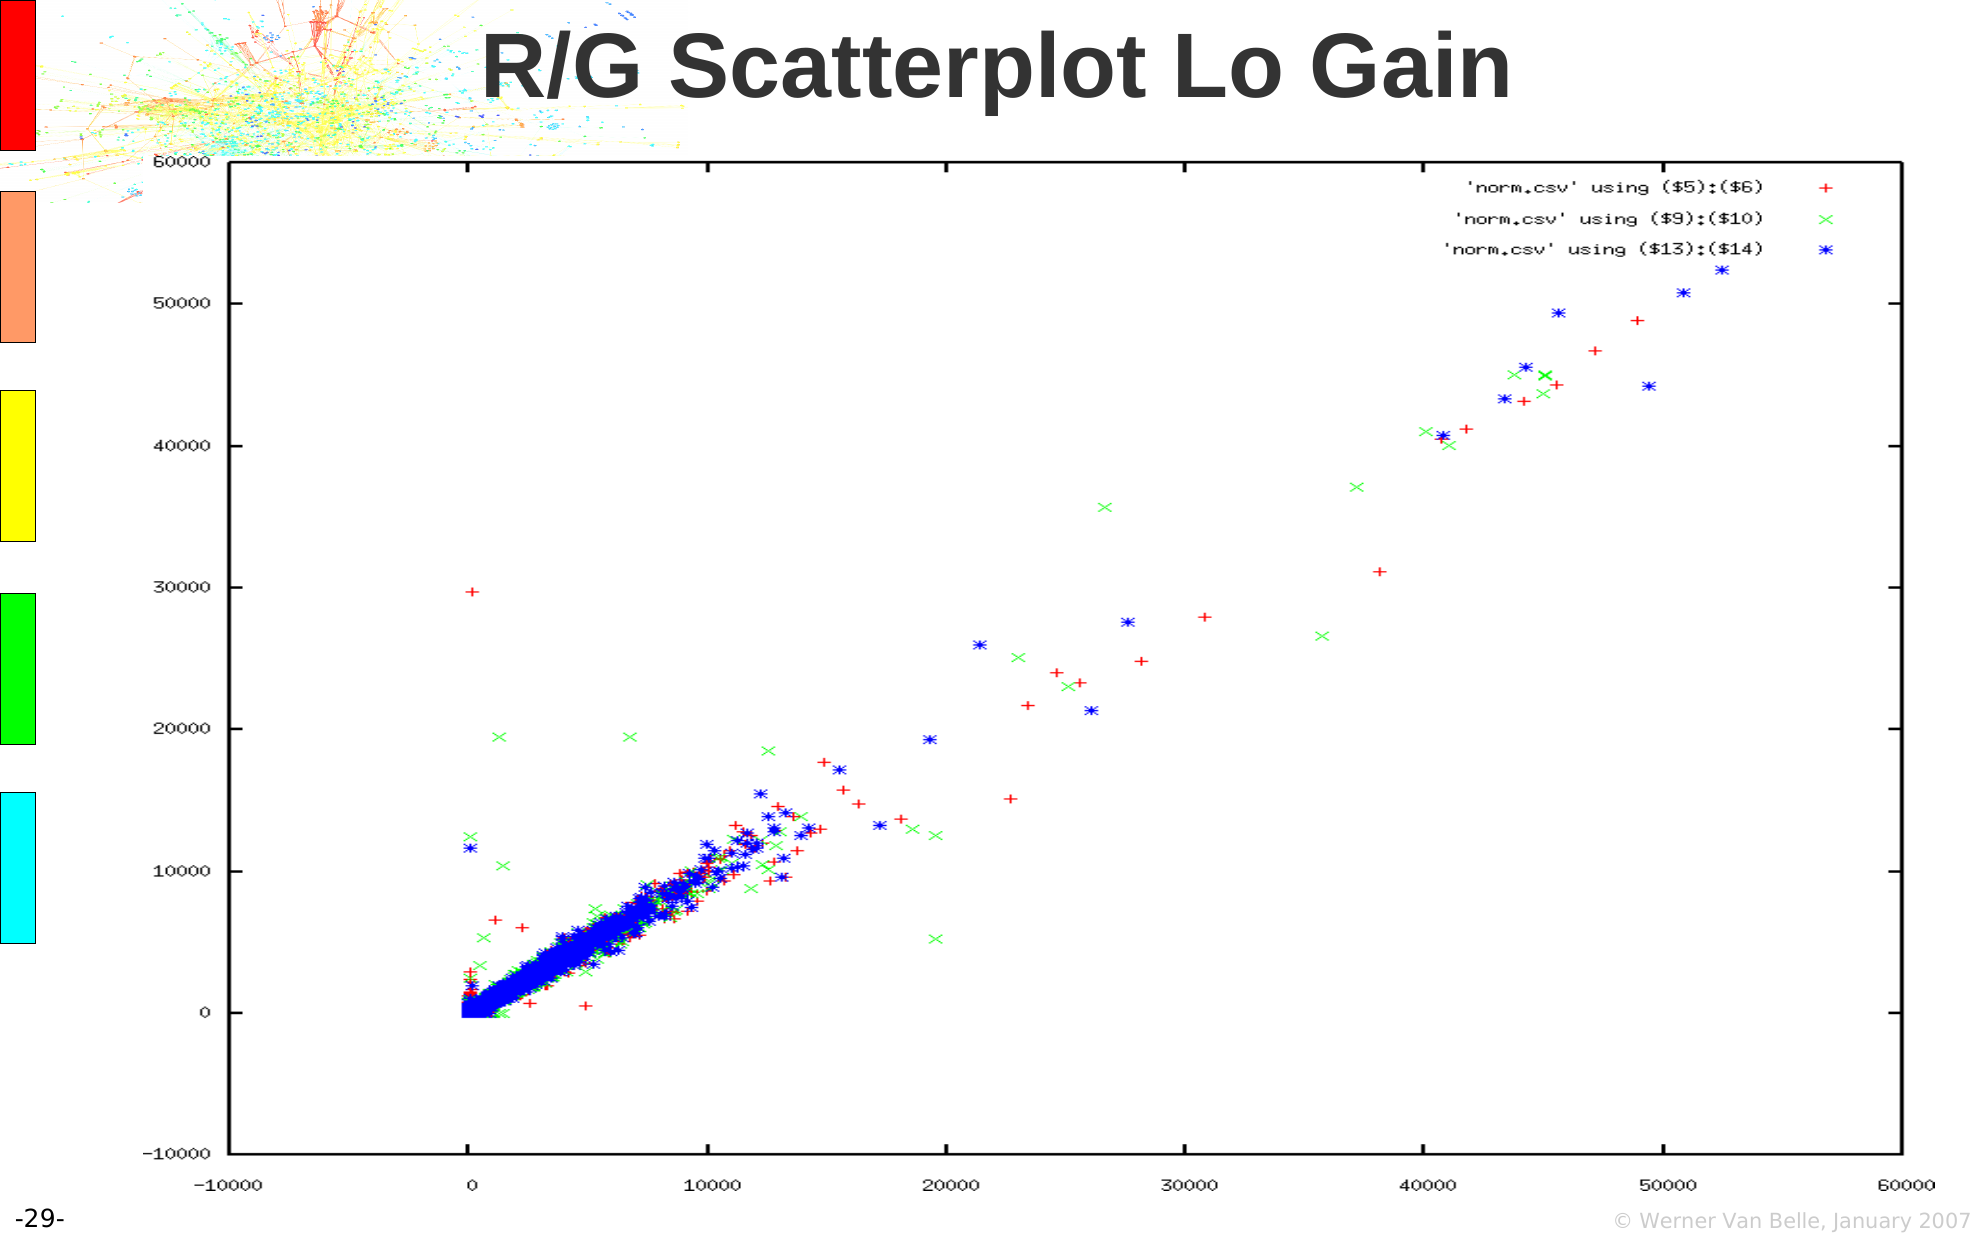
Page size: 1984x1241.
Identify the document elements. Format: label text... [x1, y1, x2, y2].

picture [143, 156, 1935, 1192]
title R/G Scatterplot Lo Gain [150, 0, 1845, 133]
title Gene Expression [0, 0, 688, 203]
